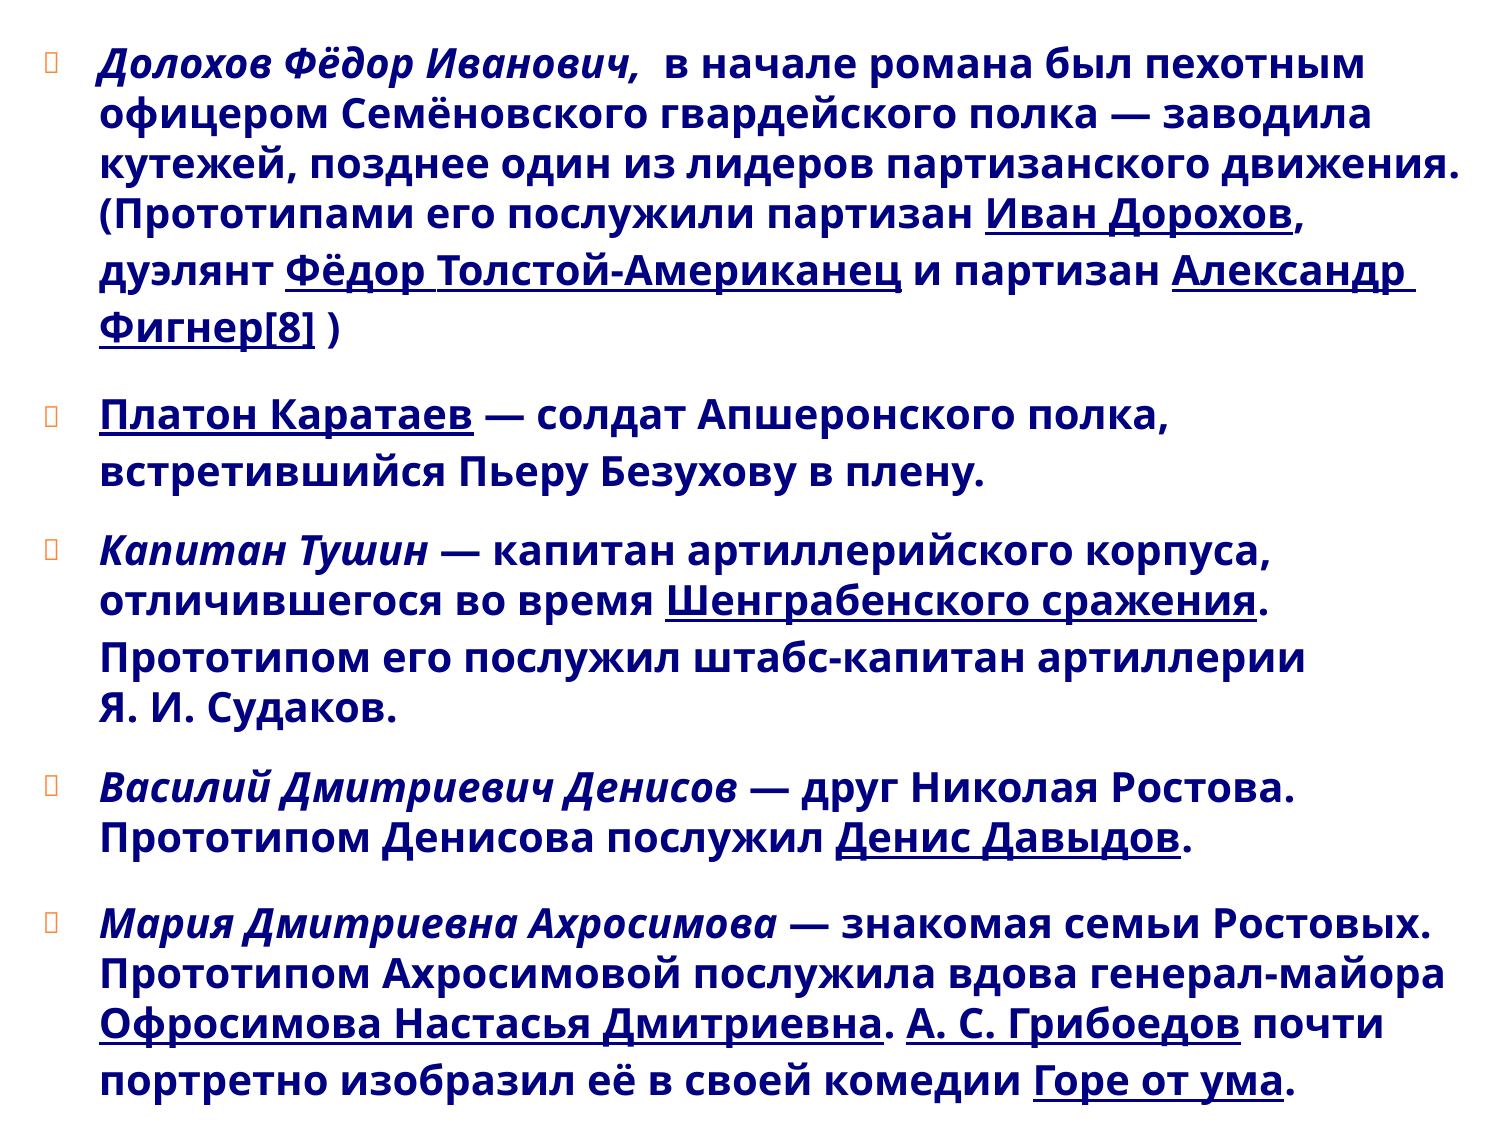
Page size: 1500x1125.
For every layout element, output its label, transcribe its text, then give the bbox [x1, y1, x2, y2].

list Долохов Фёдор Иванович, в начале романа был пехотным офицером Семёновского гвардейского полка — заводила кутежей, позднее один из лидеров партизанского движения. (Прототипами его послужили партизан Иван Дорохов, дуэлянт Фёдор Толстой-Американец и партизан Александр Фигнер[8] ) Платон Каратаев — солдат Апшеронского полка, встретившийся Пьеру Безухову в плену. Капитан Тушин — капитан артиллерийского корпуса, отличившегося во время Шенграбенского сражения. Прототипом его послужил штабс-капитан артиллерии Я. И. Судаков. Василий Дмитриевич Денисов — друг Николая Ростова. Прототипом Денисова послужил Денис Давыдов. Мария Дмитриевна Ахросимова — знакомая семьи Ростовых. Прототипом Ахросимовой послужила вдова генерал-майора Офросимова Настасья Дмитриевна. А. С. Грибоедов почти портретно изобразил её в своей комедии Горе от ума. [27, 29, 1477, 1093]
